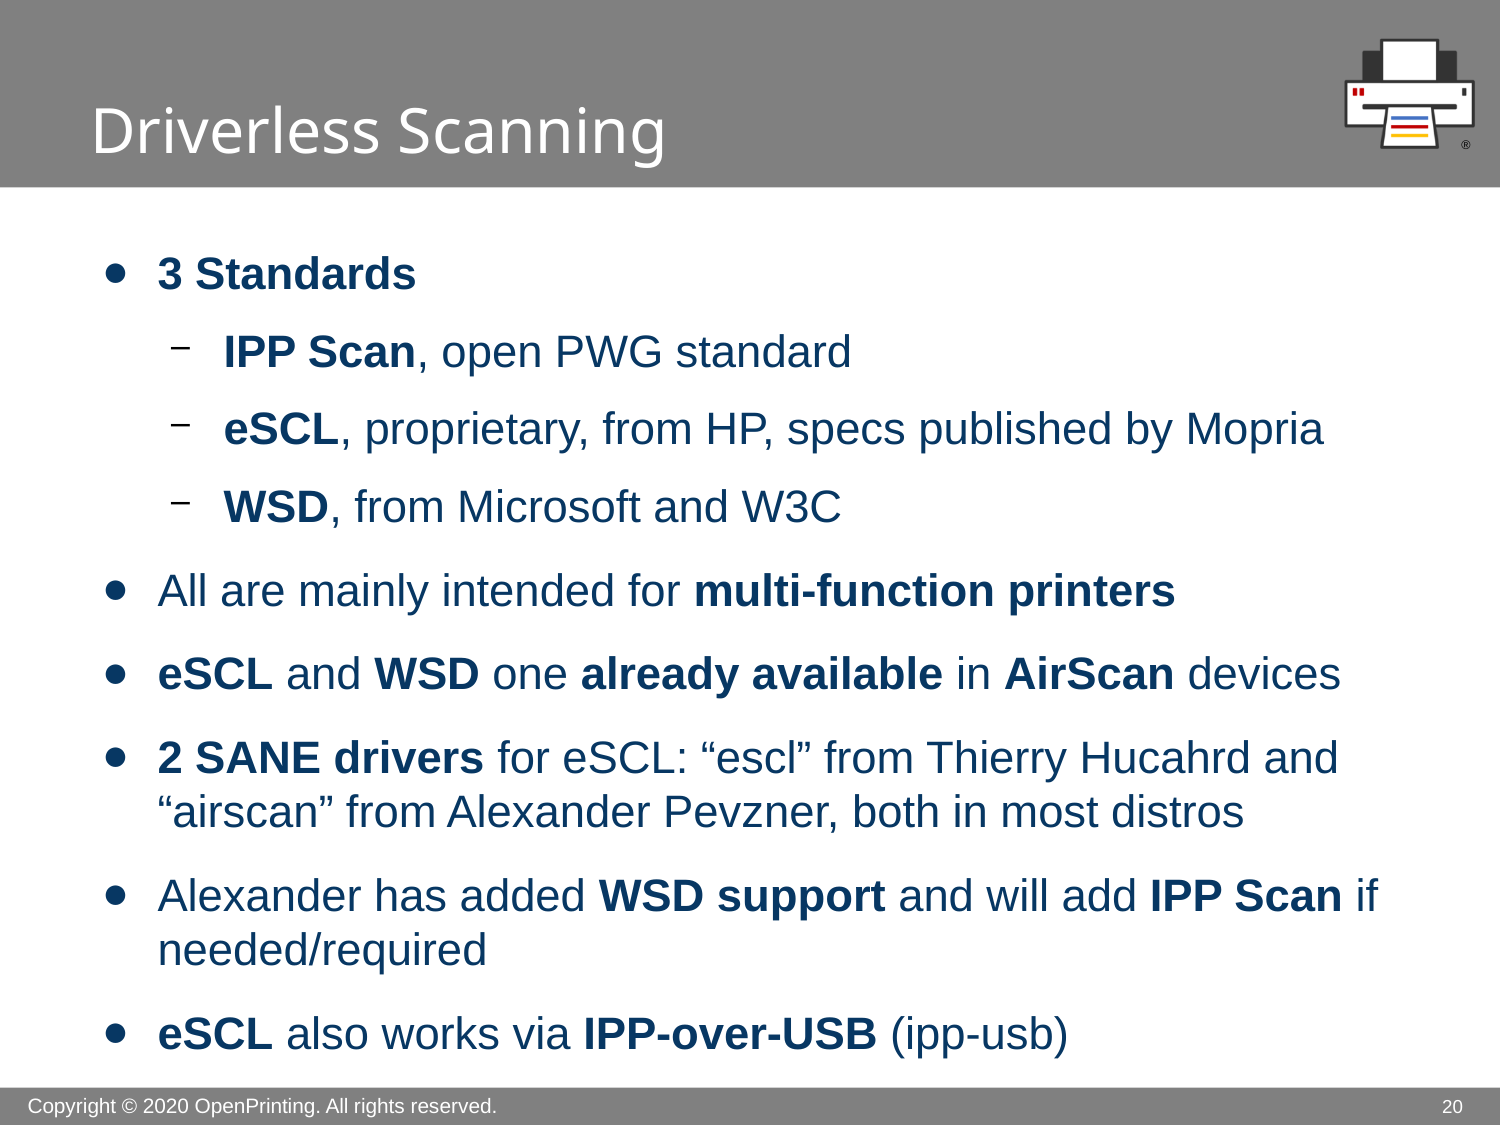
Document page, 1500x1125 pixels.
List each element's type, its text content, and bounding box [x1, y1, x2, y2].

list 3 Standards IPP Scan, open PWG standard eSCL, proprietary, from HP, specs published by Mopria WSD, from Microsoft and W3C All are mainly intended for multi-function printers eSCL and WSD one already available in AirScan devices 2 SANE drivers for eSCL: “escl” from Thierry Hucahrd and “airscan” from Alexander Pevzner, both in most distros Alexander has added WSD support and will add IPP Scan if needed/required eSCL also works via IPP-over-USB (ipp-usb) [75, 224, 1425, 1067]
slide_number <number> [1405, 1087, 1500, 1125]
picture [1339, 33, 1480, 154]
title Driverless Scanning [75, 7, 1317, 175]
